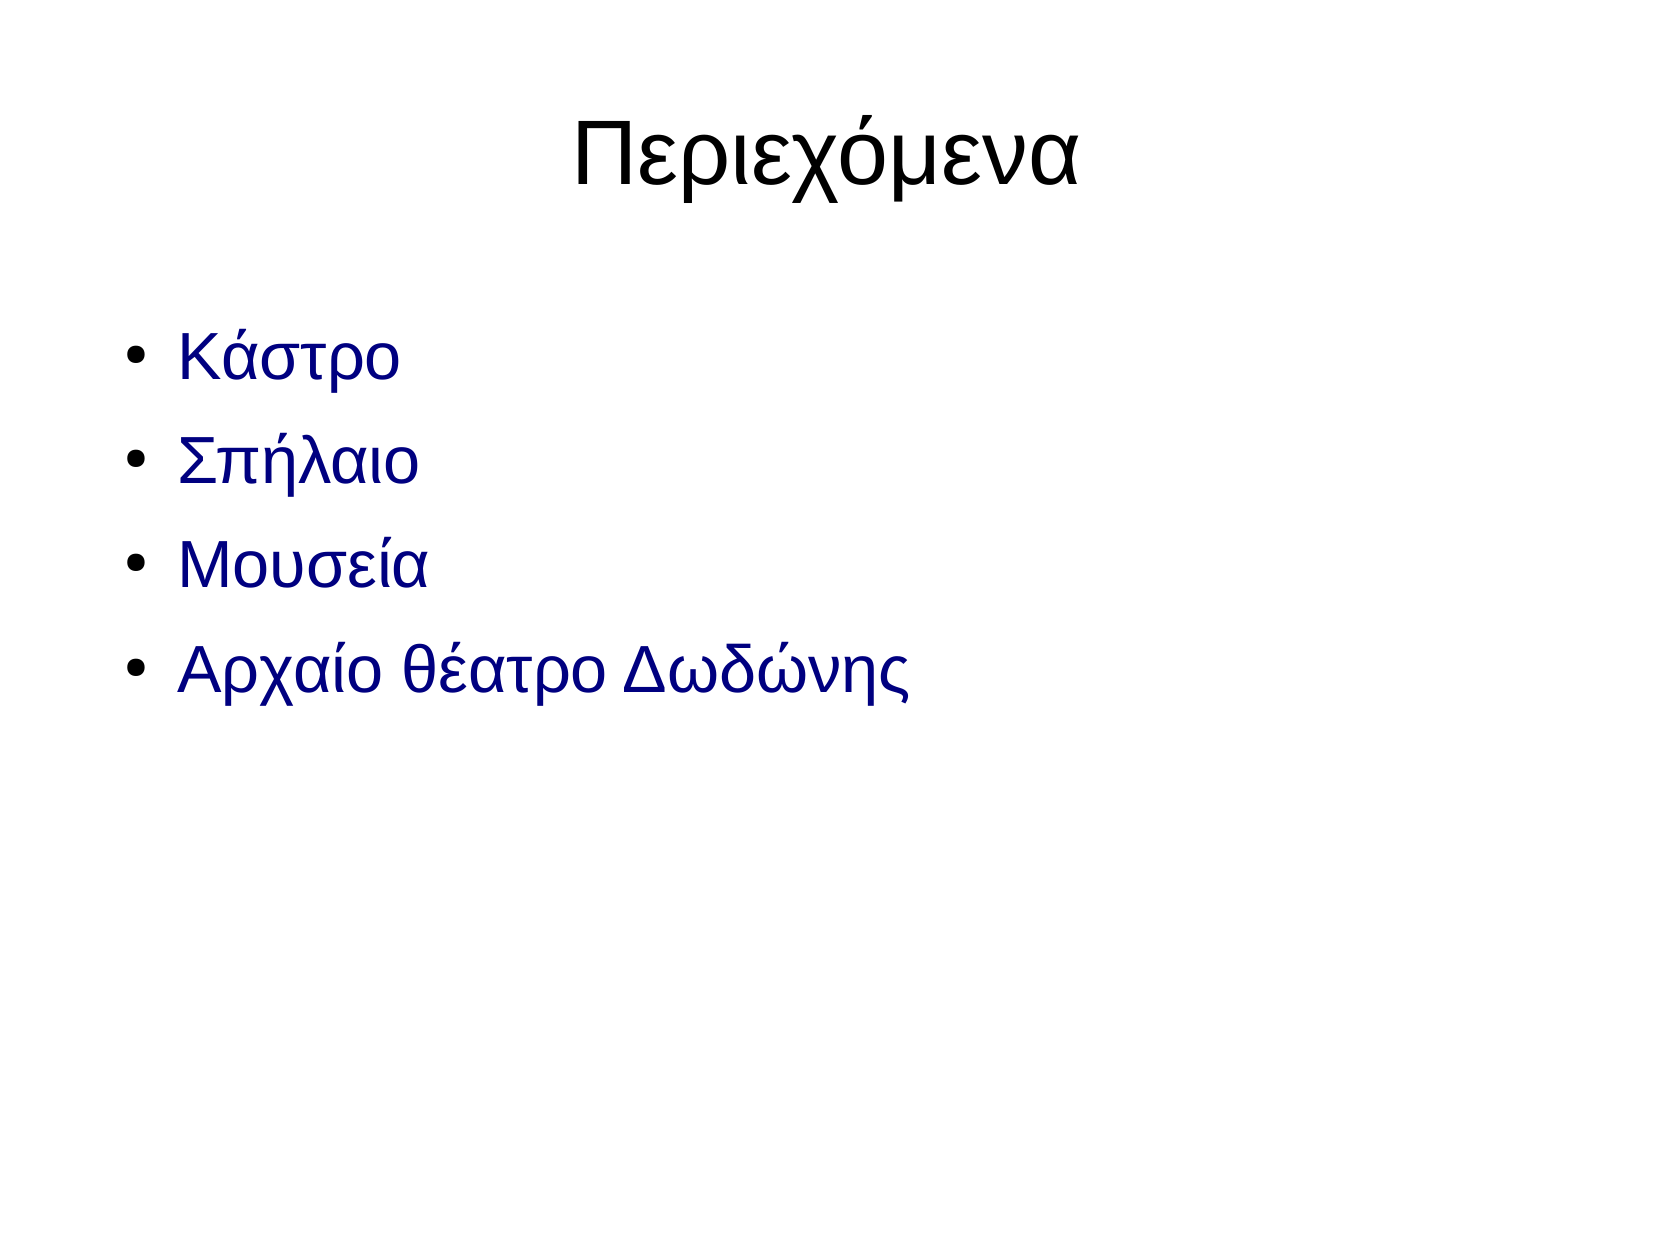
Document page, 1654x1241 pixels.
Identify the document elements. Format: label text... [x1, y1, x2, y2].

list Κάστρο Σπήλαιο Μουσεία Αρχαίο θέατρο Δωδώνης [106, 318, 1158, 1039]
title Περιεχόμενα [82, 49, 1571, 257]
